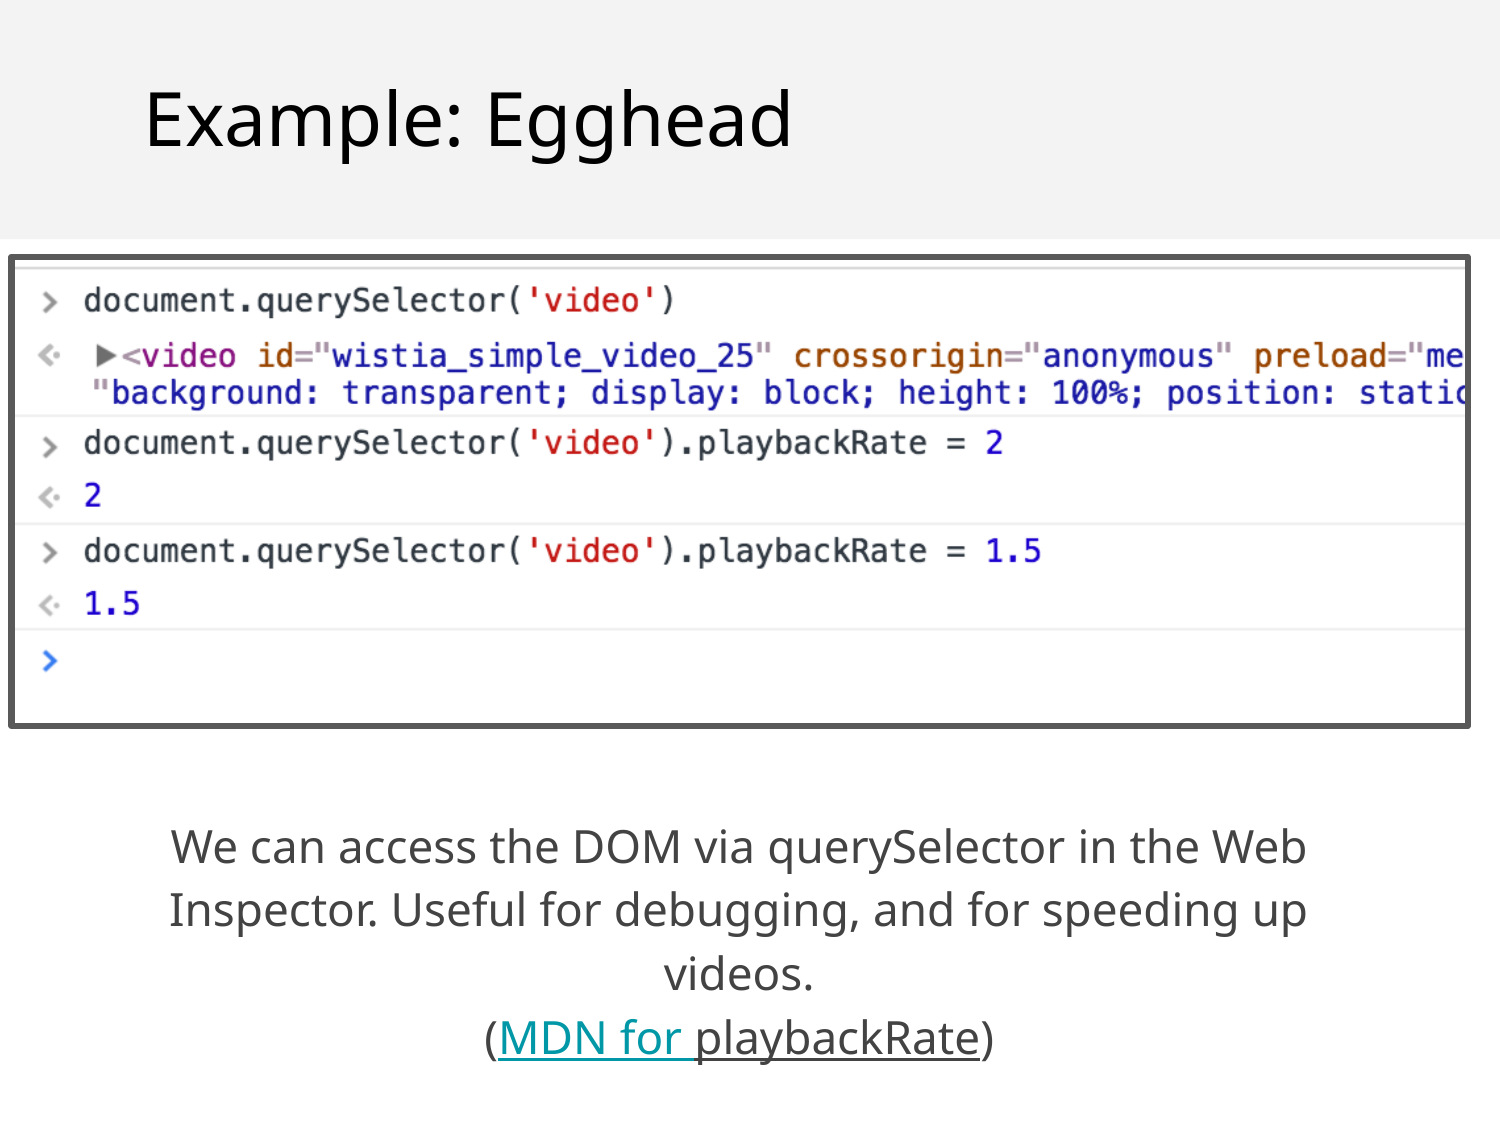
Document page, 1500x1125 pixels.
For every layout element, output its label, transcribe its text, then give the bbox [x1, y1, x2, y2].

title Example: Egghead [128, 56, 1372, 183]
list We can access the DOM via querySelector in the Web Inspector. Useful for debugging, and for speeding up videos. (MDN for playbackRate) [94, 794, 1384, 1004]
picture [14, 259, 1465, 723]
